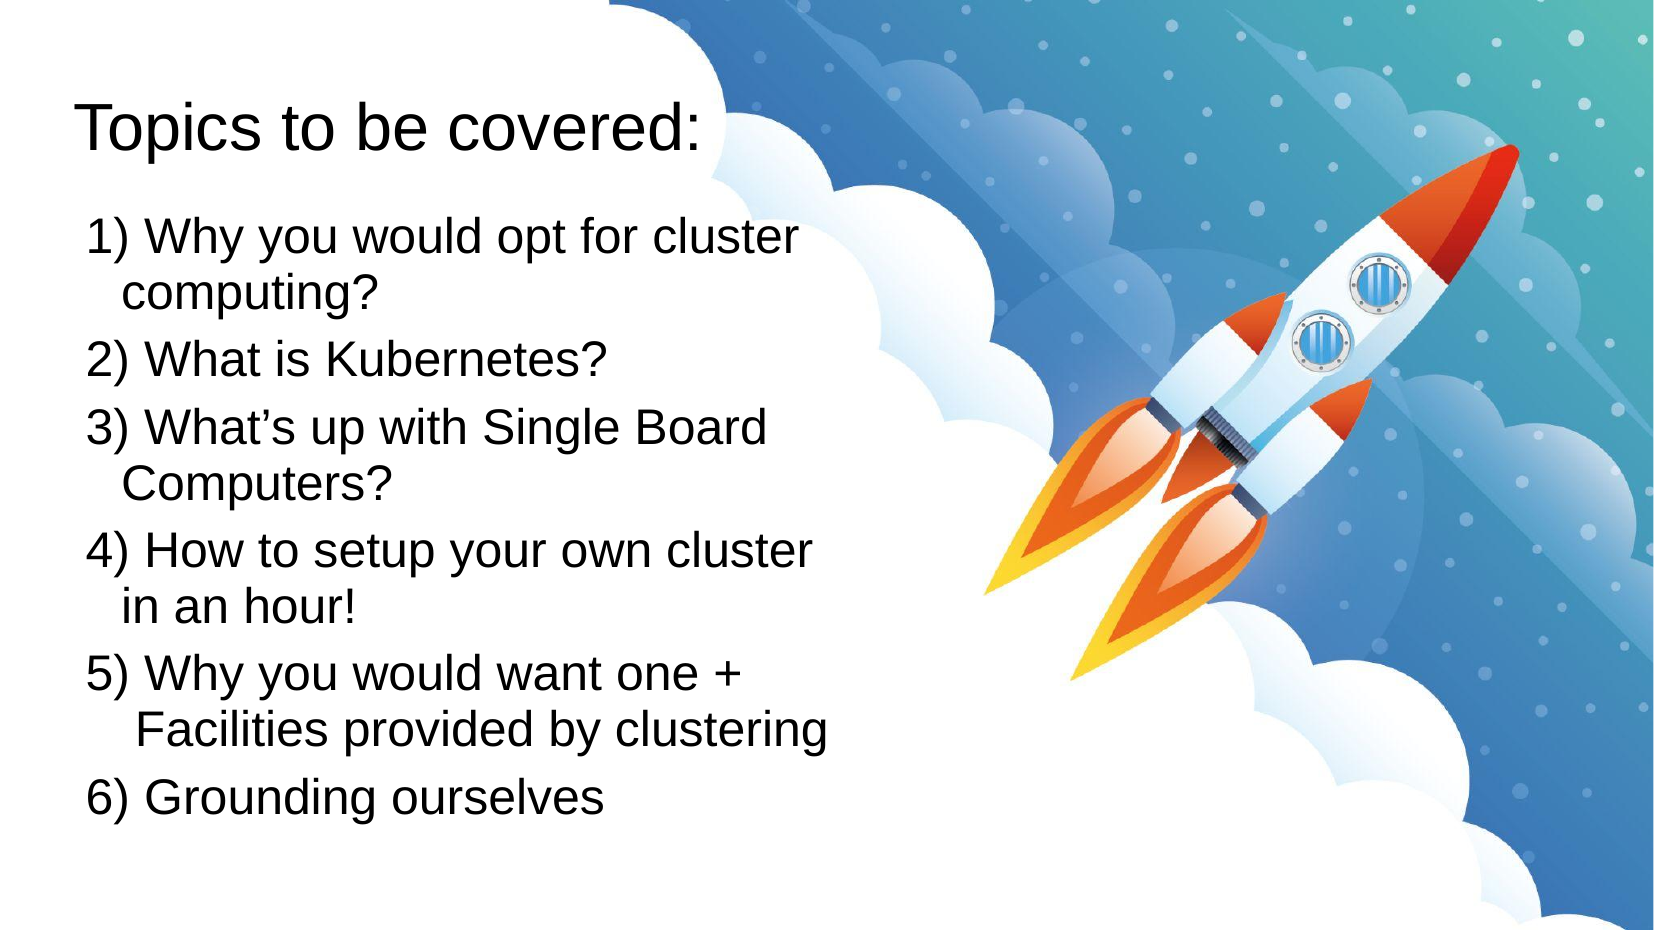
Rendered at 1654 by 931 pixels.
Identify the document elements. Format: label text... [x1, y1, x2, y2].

picture [0, 0, 1654, 930]
text_box Why you would opt for cluster computing? What is Kubernetes? What’s up with Single Board Computers? How to setup your own cluster in an hour! Why you would want one + Facilities provided by clustering Grounding ourselves [70, 200, 875, 833]
text_box Topics to be covered: [59, 82, 922, 173]
